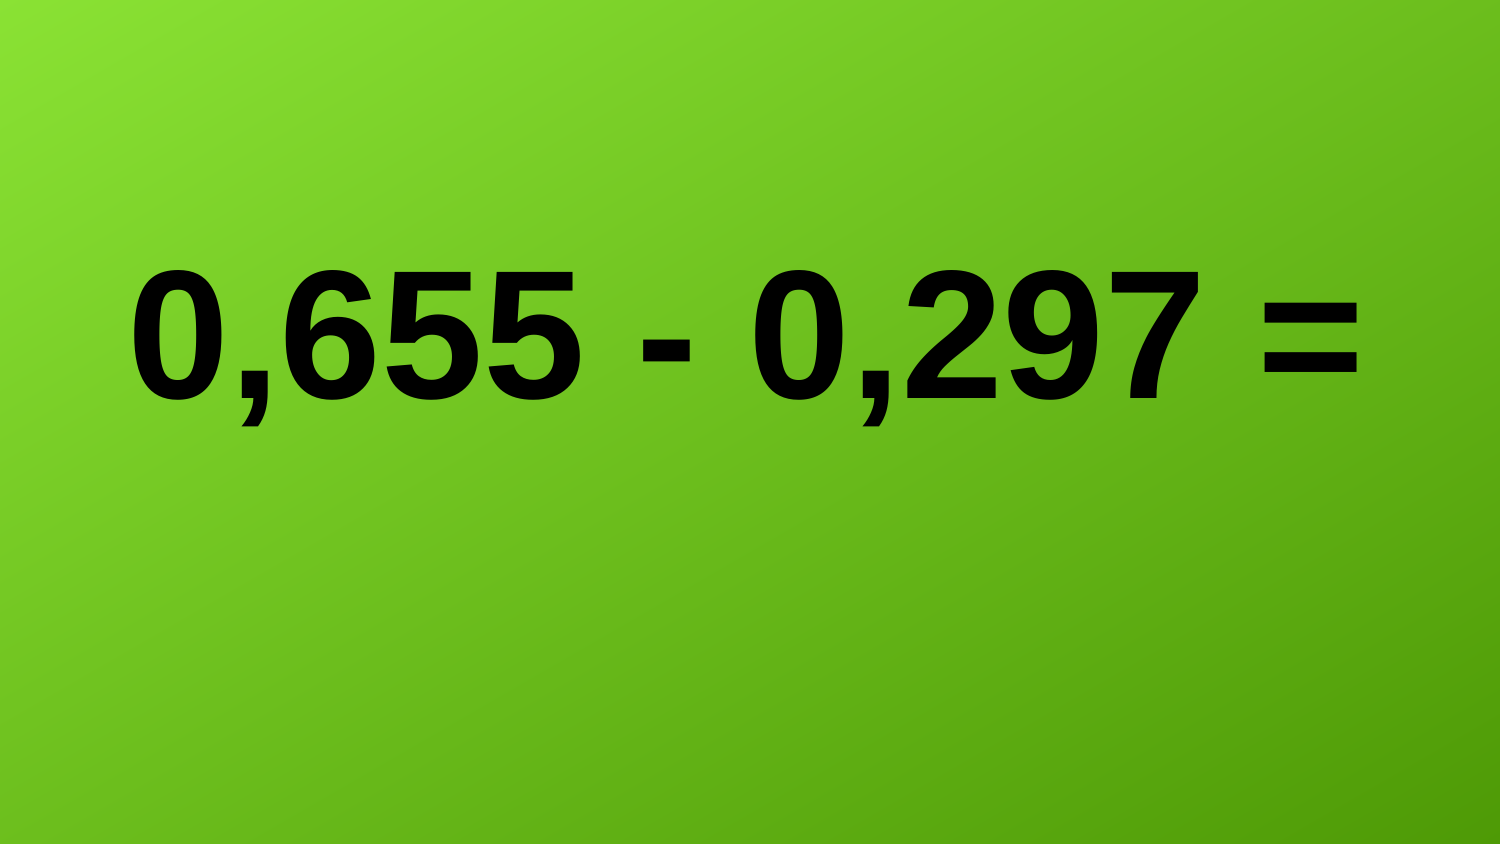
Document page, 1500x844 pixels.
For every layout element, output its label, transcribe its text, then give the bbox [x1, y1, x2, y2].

text_box 0,655 - 0,297 = [112, 259, 1388, 450]
